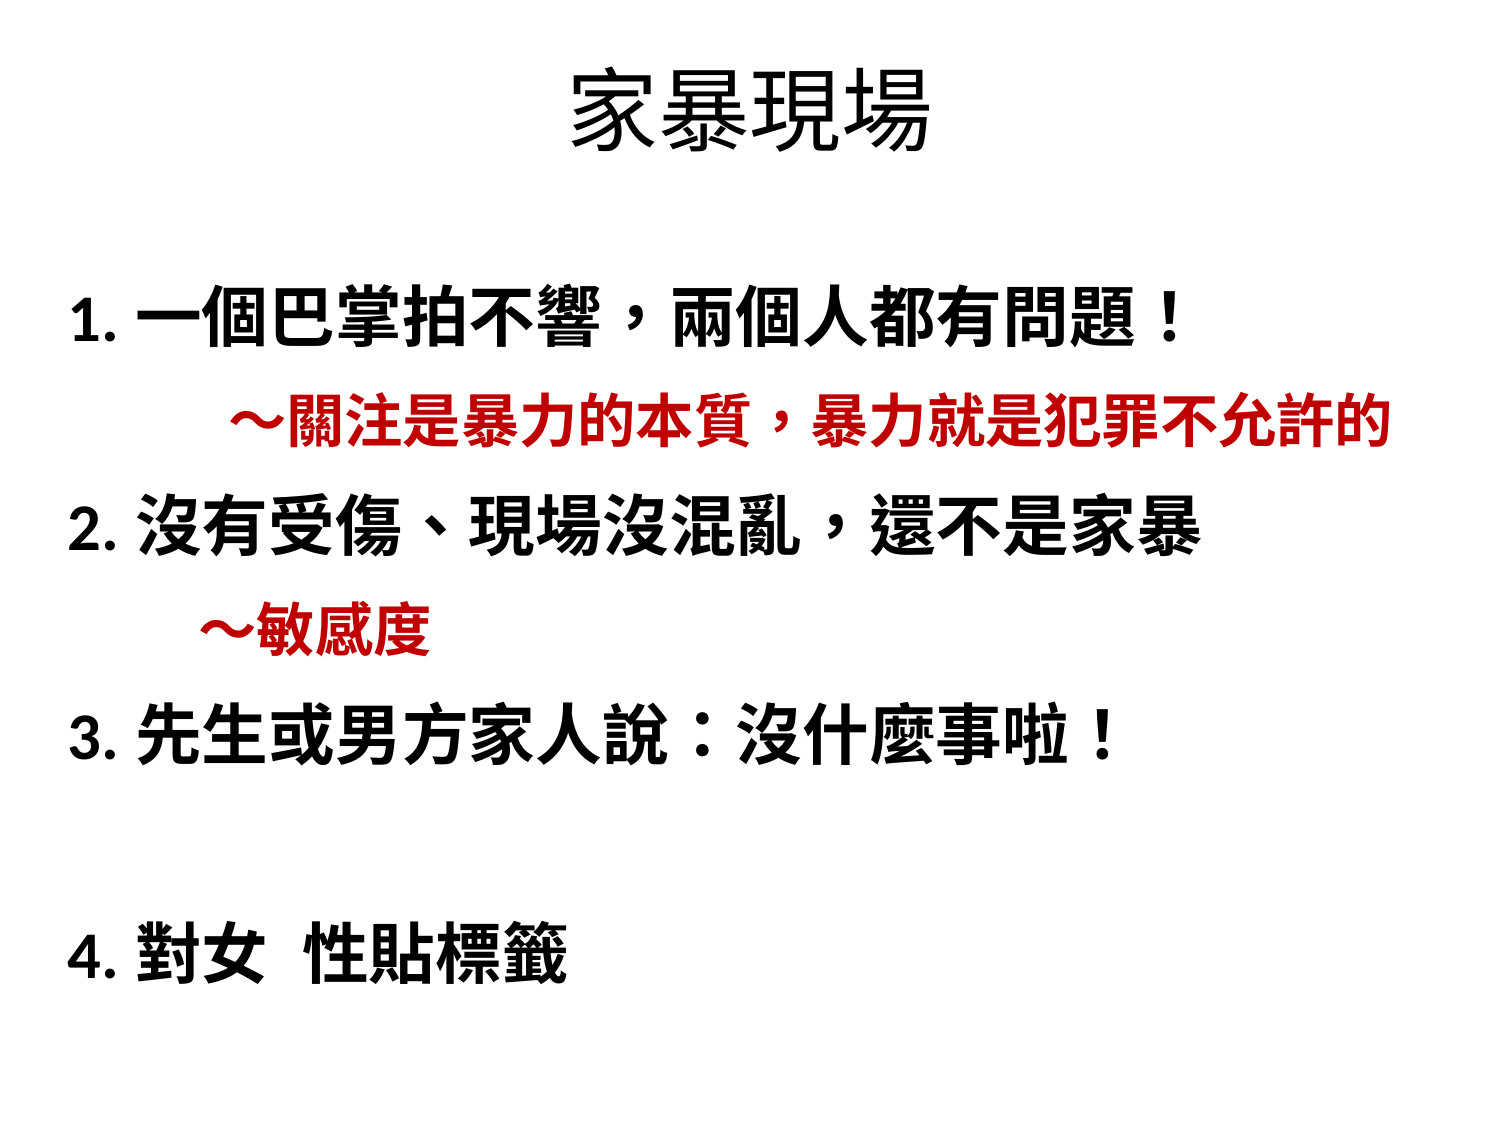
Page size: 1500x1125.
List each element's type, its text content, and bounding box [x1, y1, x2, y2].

title 家暴現場 [75, 45, 1425, 233]
list 1.一個巴掌拍不響，兩個人都有問題！ ～關注是暴力的本質，暴力就是犯罪不允許的 2.沒有受傷、現場沒混亂，還不是家暴 ～敏感度 3.先生或男方家人說：沒什麼事啦！ 4.對女 性貼標籤 [53, 267, 1437, 1010]
